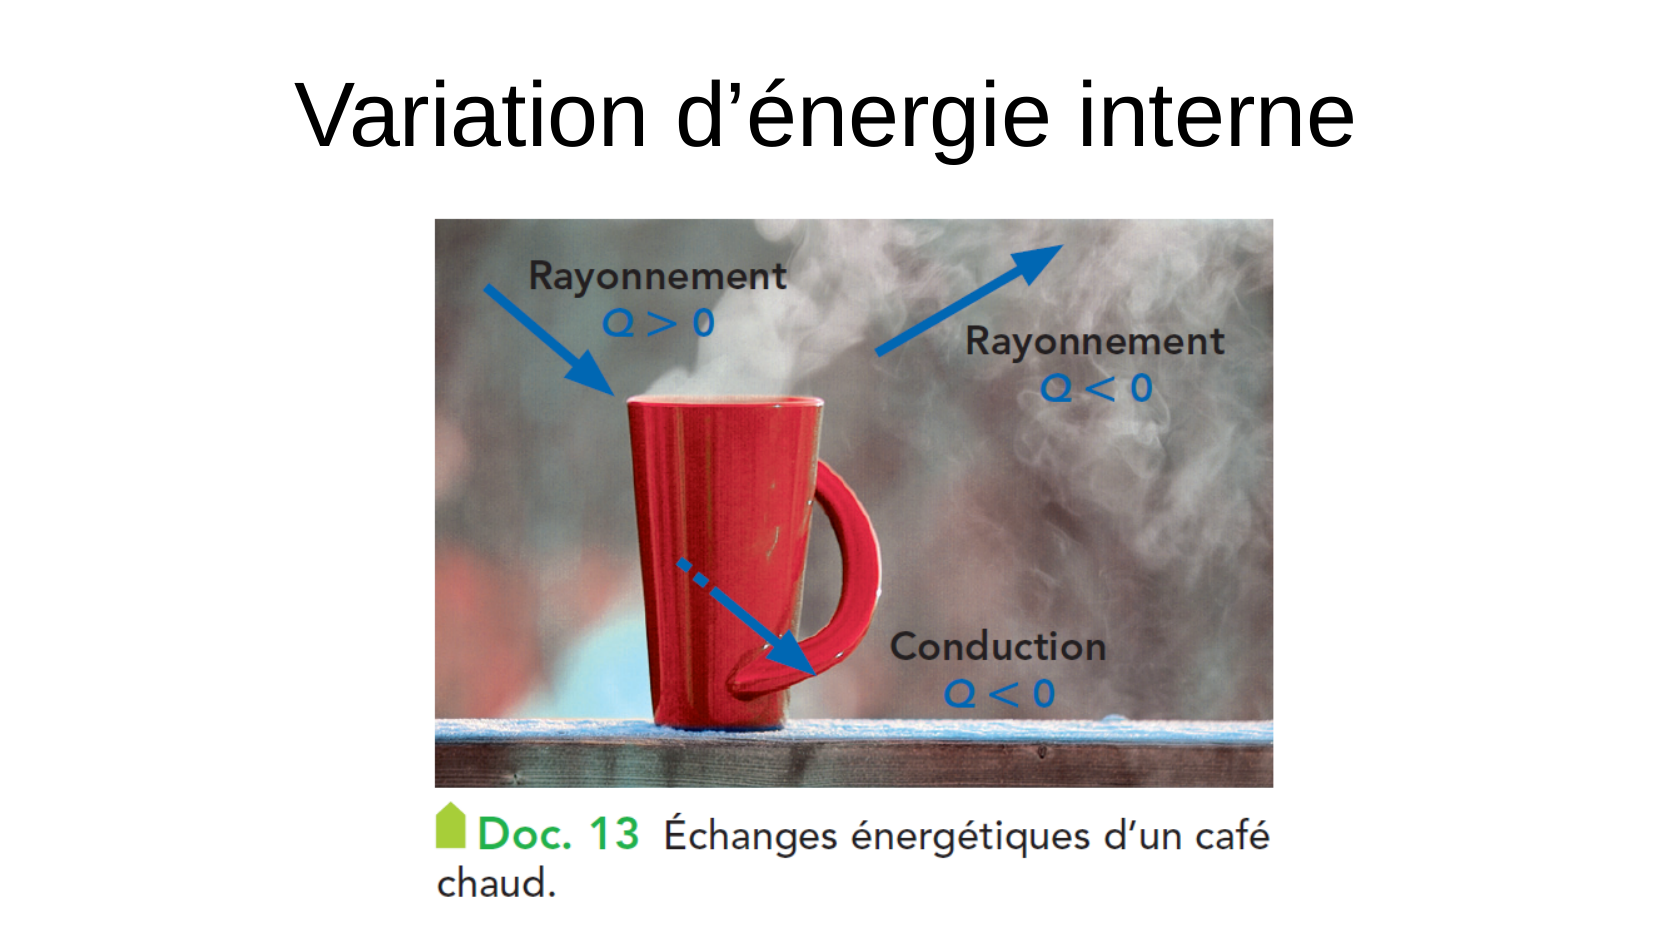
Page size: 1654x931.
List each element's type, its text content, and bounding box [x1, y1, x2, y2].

title Variation d’énergie interne [82, 37, 1571, 193]
picture [375, 184, 1321, 927]
